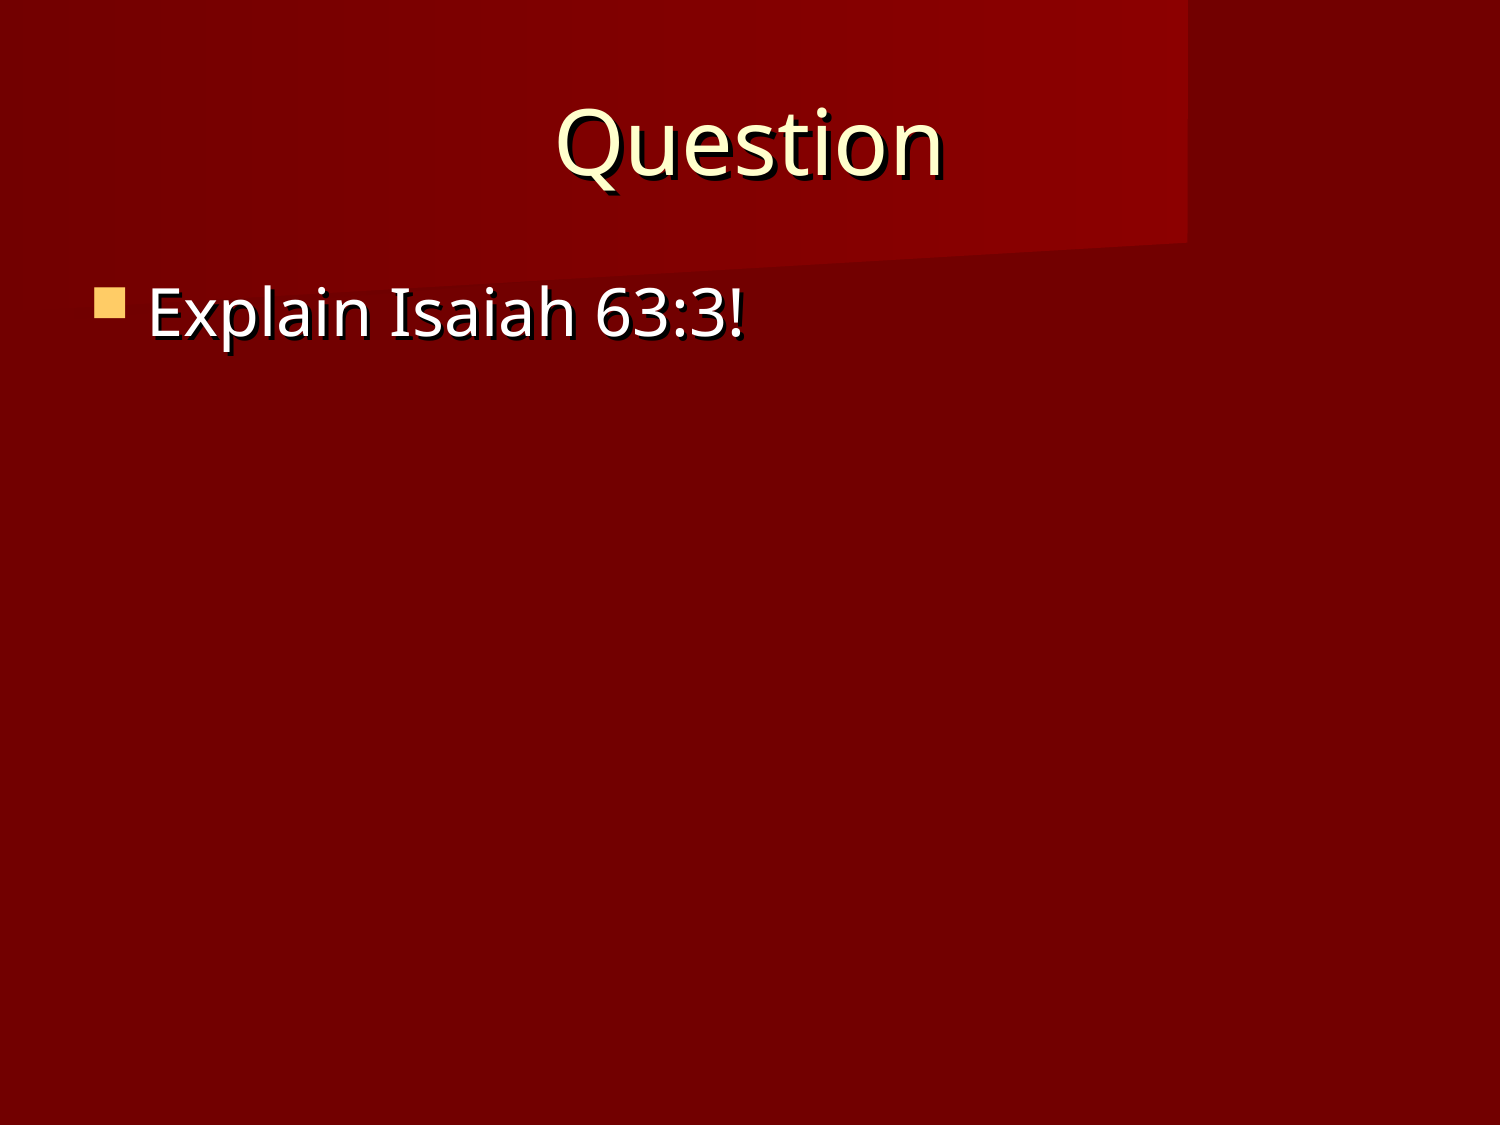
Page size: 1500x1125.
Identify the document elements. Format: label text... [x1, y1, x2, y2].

title Question [75, 45, 1426, 233]
list Explain Isaiah 63:3! [75, 262, 1426, 1001]
